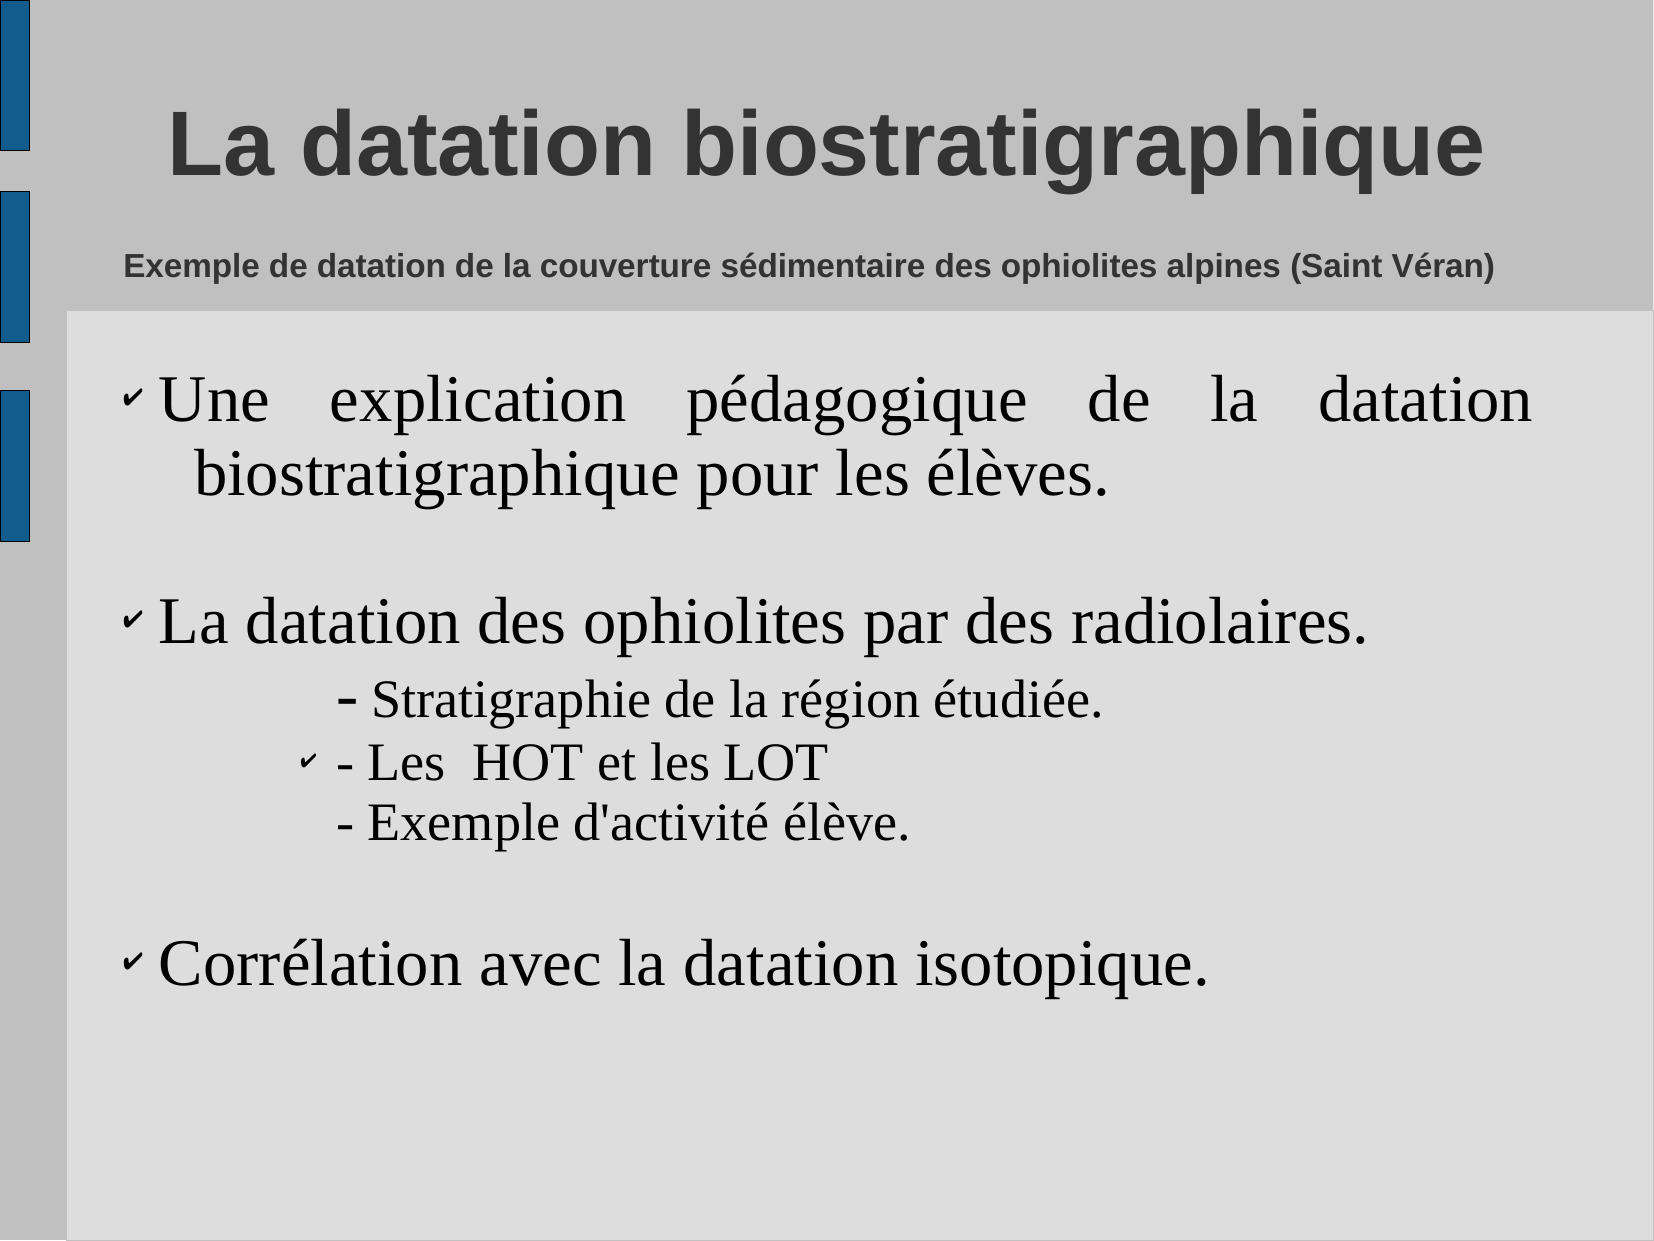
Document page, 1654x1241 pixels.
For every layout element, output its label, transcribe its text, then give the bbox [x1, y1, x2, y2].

subtitle Une explication pédagogique de la datation biostratigraphique pour les élèves. La datation des ophiolites par des radiolaires. - Stratigraphie de la région étudiée. - Les HOT et les LOT - Exemple d'activité élève. Corrélation avec la datation isotopique. [123, 212, 1536, 1241]
title La datation biostratigraphique Exemple de datation de la couverture sédimentaire des ophiolites alpines (Saint Véran) [121, 91, 1534, 299]
